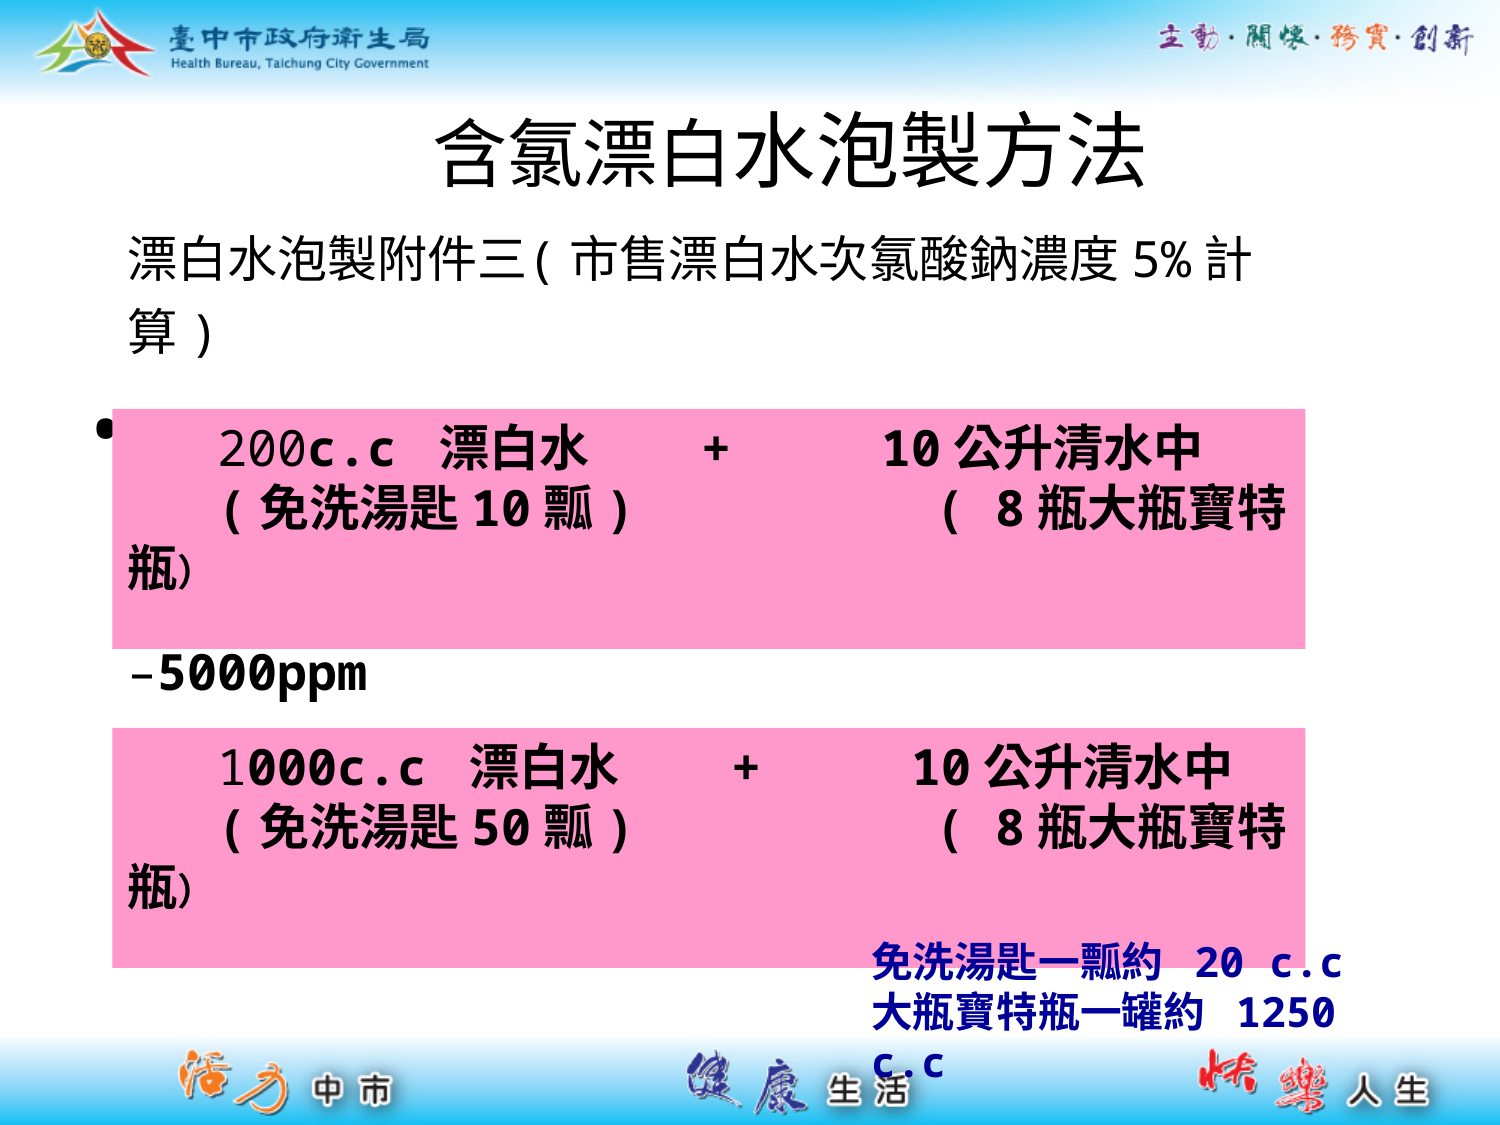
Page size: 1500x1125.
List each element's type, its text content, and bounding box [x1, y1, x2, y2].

text_box 免洗湯匙一瓢約 20 c.c 大瓶寶特瓶一罐約 1250 c.c [856, 929, 1417, 1094]
text_box –5000ppm [112, 633, 916, 708]
text_box 1000c.c 漂白水 + 10公升清水中 (免洗湯匙50瓢) ( 8瓶大瓶寶特瓶） [112, 727, 1306, 908]
text_box 含氯漂白水泡製方法 [65, 90, 1415, 221]
text_box 漂白水泡製附件三(市售漂白水次氯酸鈉濃度5%計算) -1000ppm [112, 220, 1294, 408]
text_box 200c.c 漂白水 + 10公升清水中 (免洗湯匙10瓢) ( 8瓶大瓶寶特瓶） [112, 408, 1306, 589]
